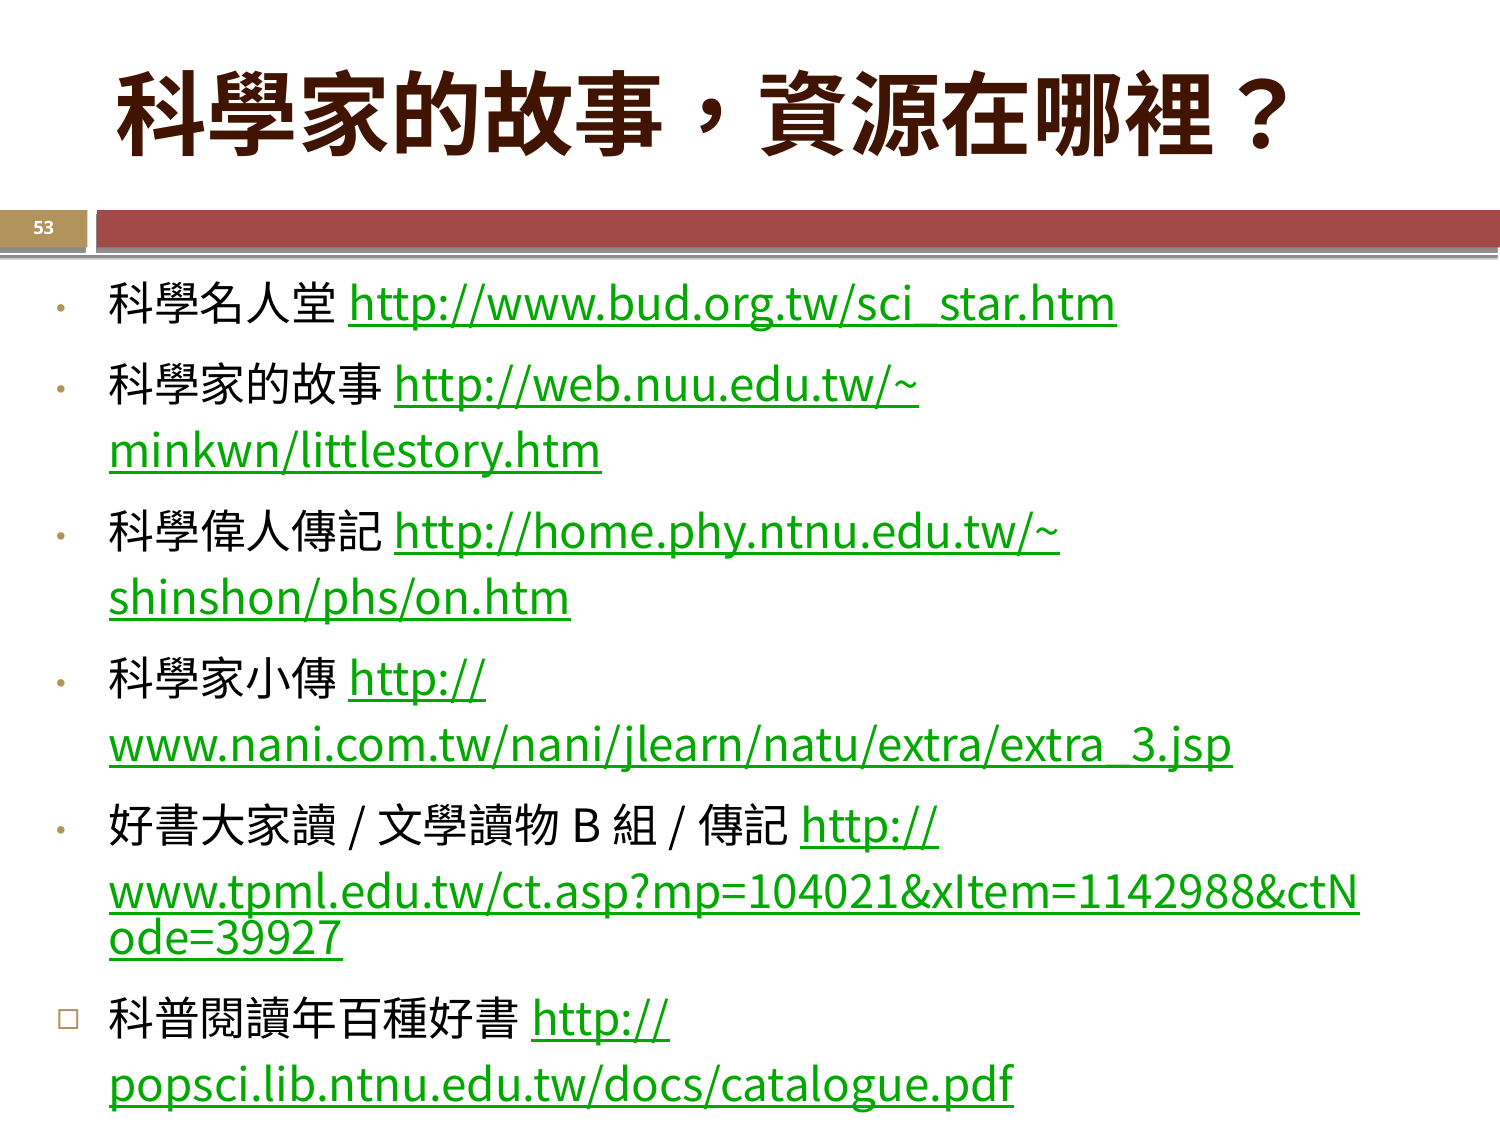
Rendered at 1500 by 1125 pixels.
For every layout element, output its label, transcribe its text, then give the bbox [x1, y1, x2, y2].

list 科學名人堂http://www.bud.org.tw/sci_star.htm 科學家的故事http://web.nuu.edu.tw/~minkwn/littlestory.htm 科學偉人傳記http://home.phy.ntnu.edu.tw/~shinshon/phs/on.htm 科學家小傳http://www.nani.com.tw/nani/jlearn/natu/extra/extra_3.jsp 好書大家讀/文學讀物B組/傳記http://www.tpml.edu.tw/ct.asp?mp=104021&xItem=1142988&ctNode=39927 科普閱讀年百種好書http://popsci.lib.ntnu.edu.tw/docs/catalogue.pdf [41, 267, 1377, 1047]
slide_number <編號> [0, 208, 88, 249]
text_box 科學家的故事，資源在哪裡？ [100, 30, 1438, 194]
